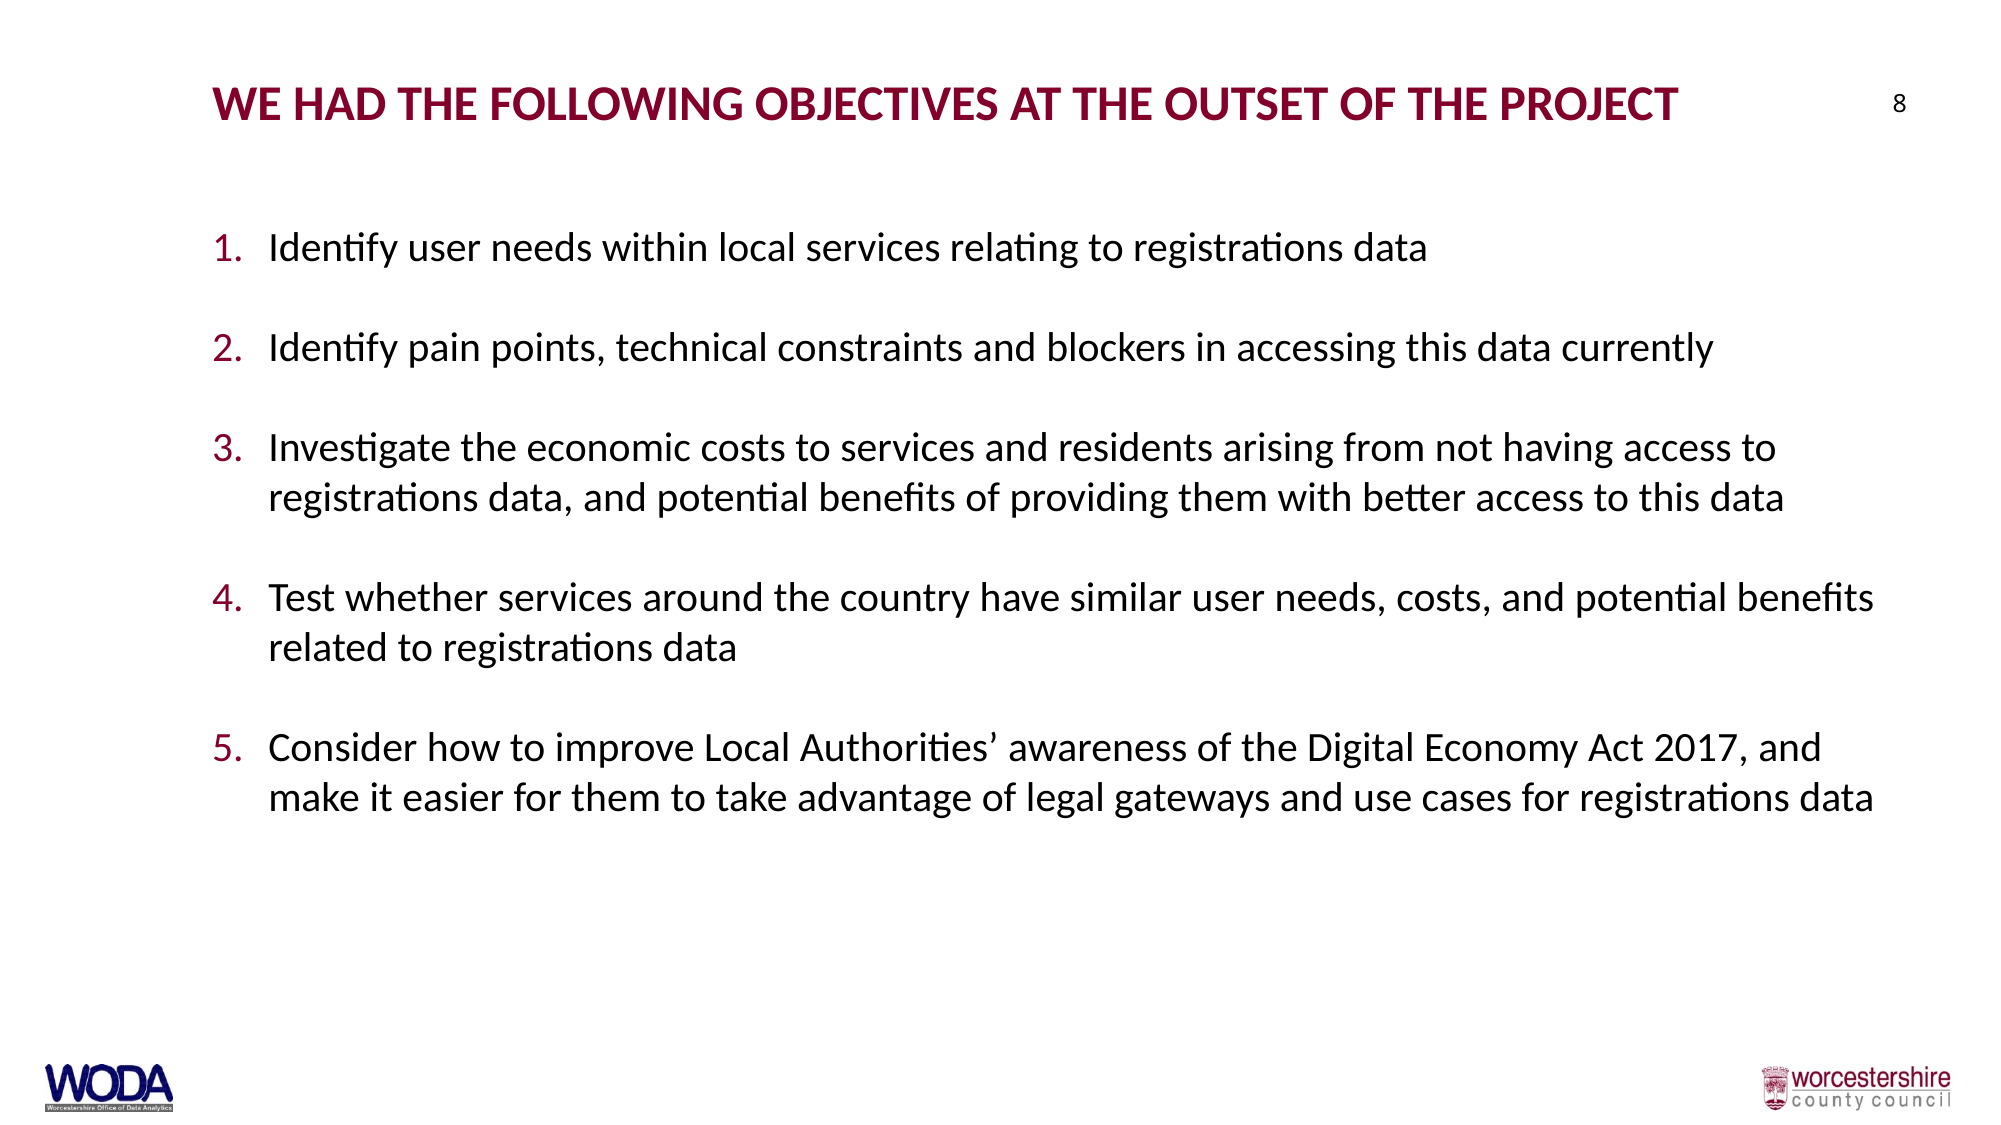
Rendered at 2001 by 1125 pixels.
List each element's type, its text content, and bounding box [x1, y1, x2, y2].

picture [1749, 1055, 1971, 1121]
picture [45, 1064, 173, 1112]
slide_number 1 [1850, 87, 1907, 148]
title WE HAD THE FOLLOWING OBJECTIVES AT THE OUTSET OF THE PROJECT [212, 70, 1809, 183]
list Identify user needs within local services relating to registrations data Identify pain points, technical constraints and blockers in accessing this data currently Investigate the economic costs to services and residents arising from not having access to registrations data, and potential benefits of providing them with better access to this data Test whether services around the country have similar user needs, costs, and potential benefits related to registrations data Consider how to improve Local Authorities’ awareness of the Digital Economy Act 2017, and make it easier for them to take advantage of legal gateways and use cases for registrations data [212, 219, 1911, 1007]
